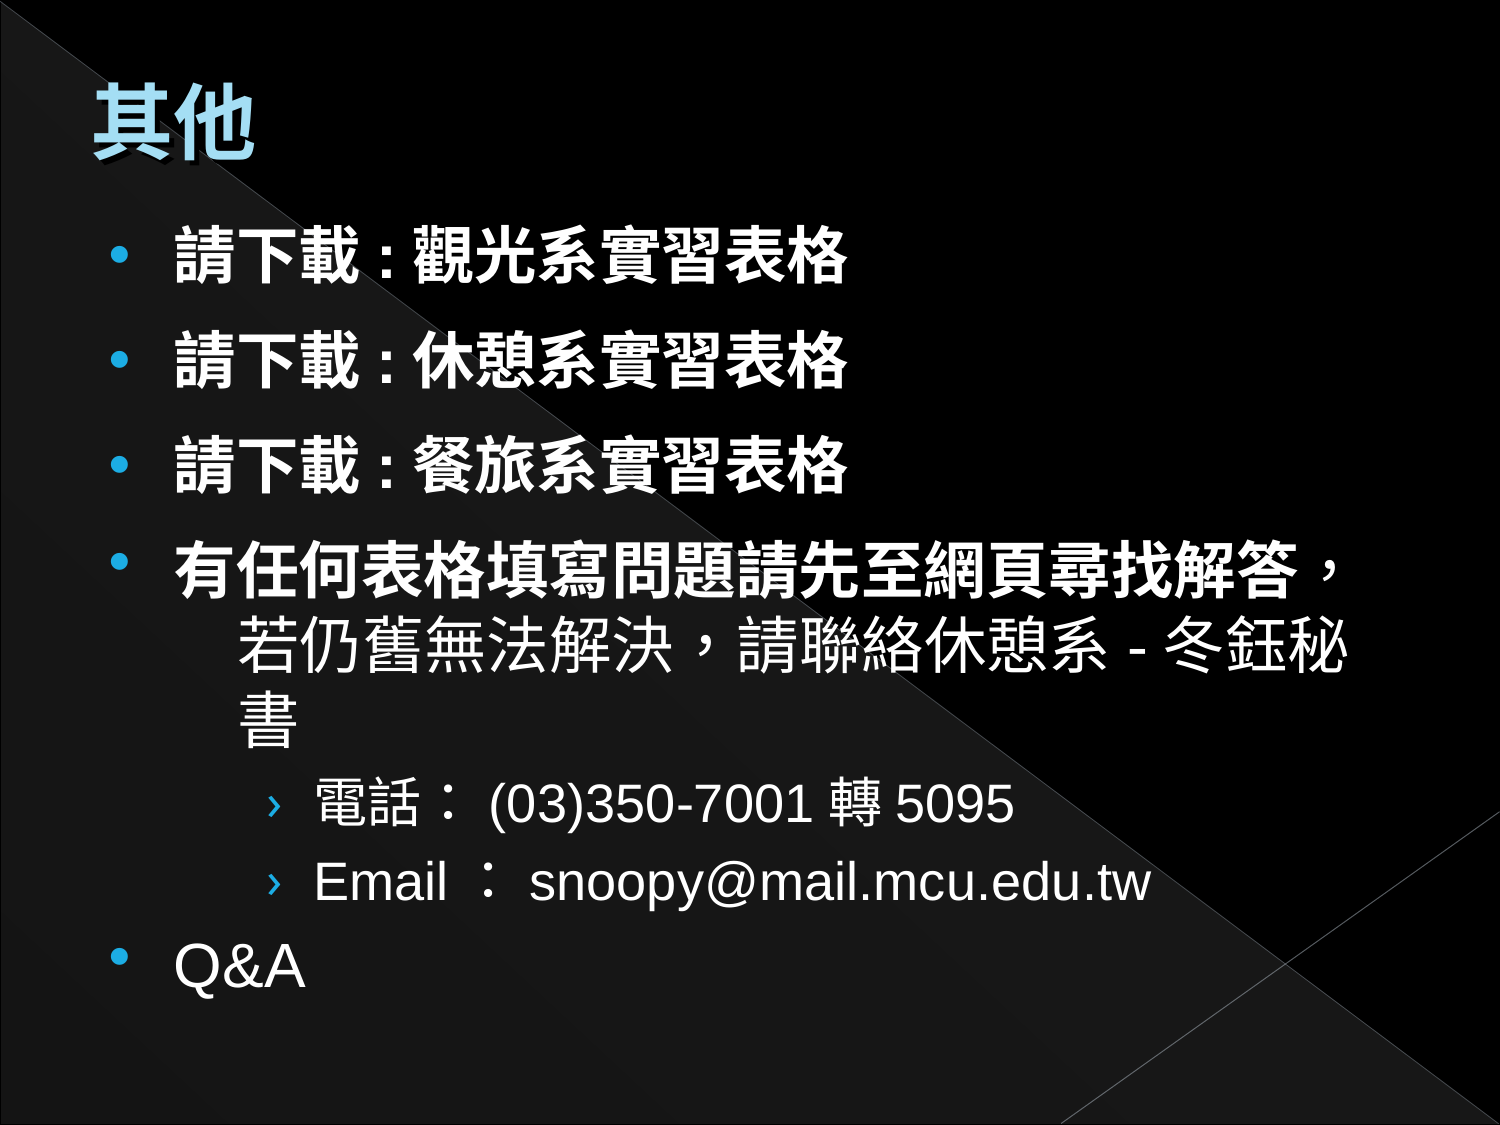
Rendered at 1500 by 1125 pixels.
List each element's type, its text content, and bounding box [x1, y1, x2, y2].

title 其他 [75, 43, 1426, 197]
list 請下載:觀光系實習表格 請下載:休憩系實習表格 請下載:餐旅系實習表格 有任何表格填寫問題請先至網頁尋找解答，若仍舊無法解決，請聯絡休憩系-冬鈺秘書 電話：(03)350-7001轉5095 Email：snoopy@mail.mcu.edu.tw Q&A [75, 208, 1426, 1059]
